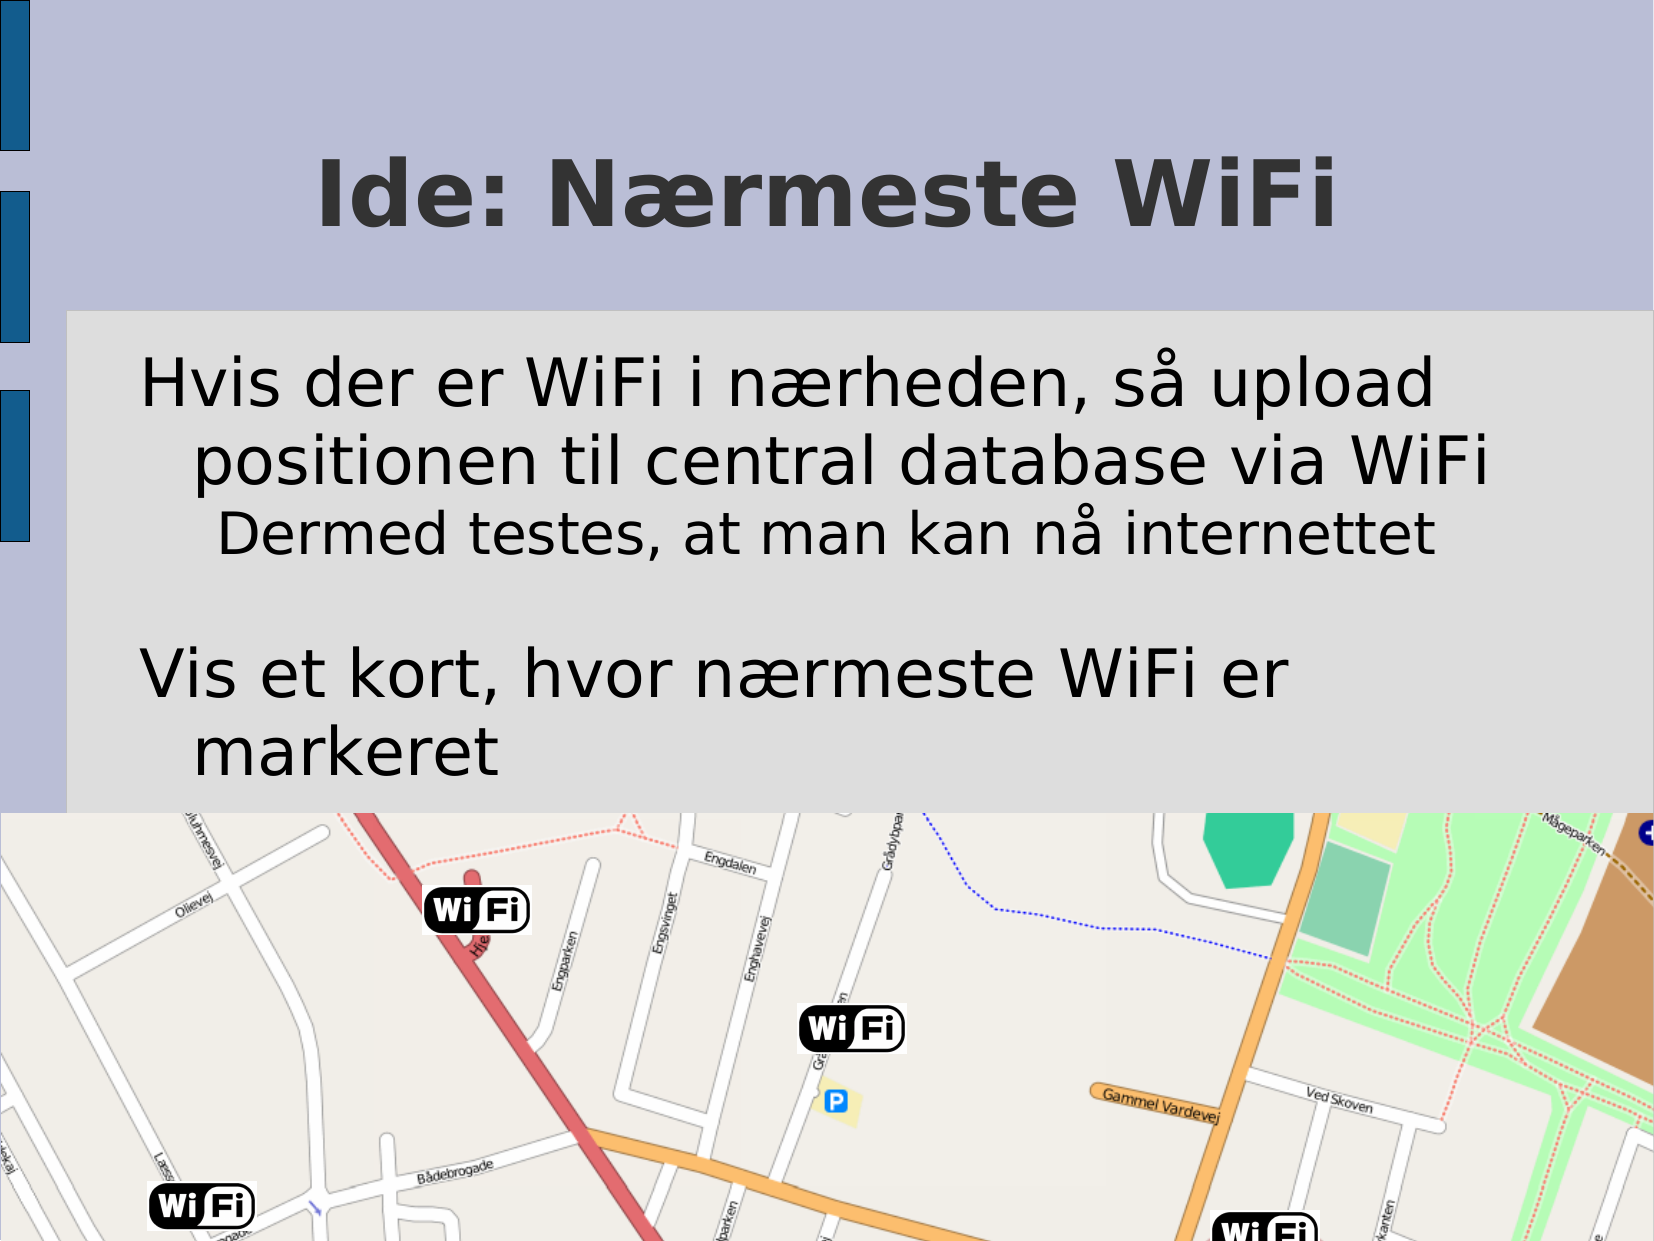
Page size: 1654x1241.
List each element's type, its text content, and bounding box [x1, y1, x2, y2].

title Ide: Nærmeste WiFi [121, 91, 1534, 299]
list Hvis der er WiFi i nærheden, så upload positionen til central database via WiFi Dermed testes, at man kan nå internettet Vis et kort, hvor nærmeste WiFi er markeret [121, 344, 1534, 813]
picture [1, 813, 1654, 1241]
